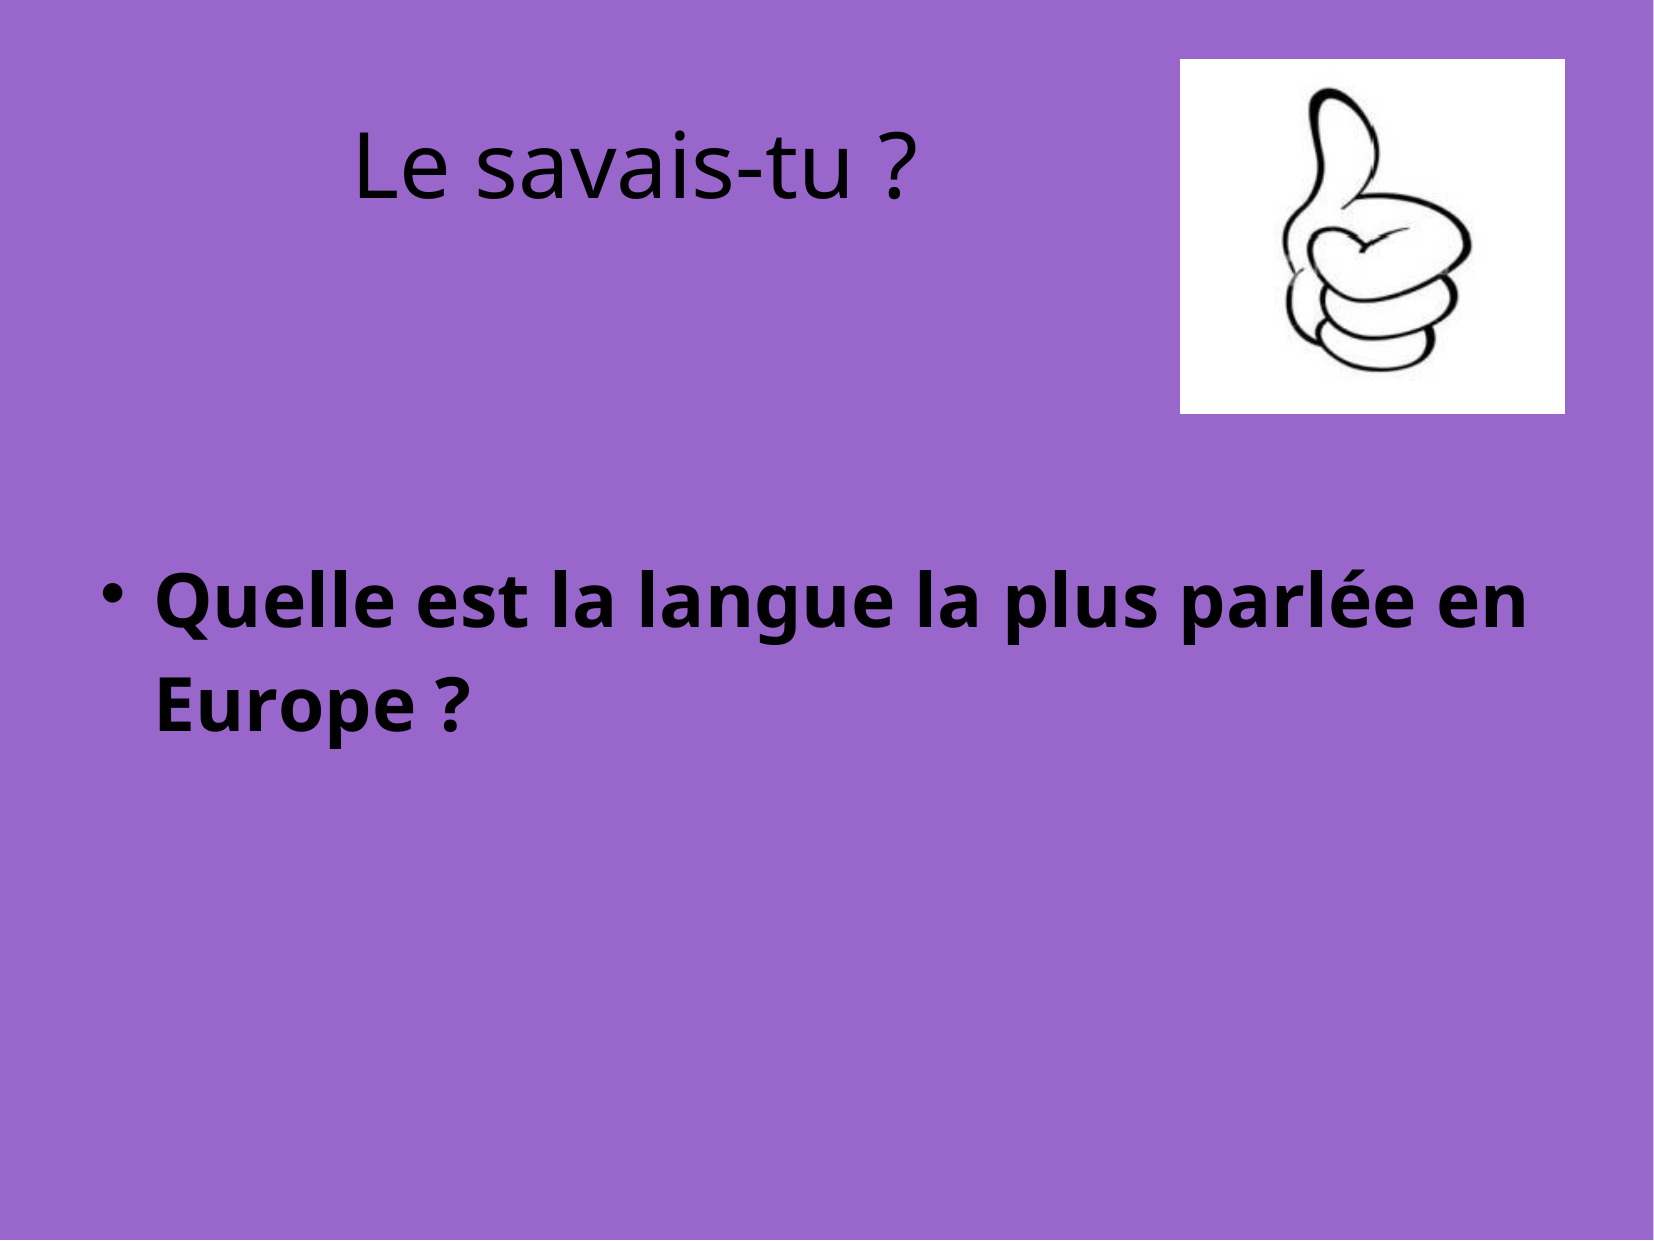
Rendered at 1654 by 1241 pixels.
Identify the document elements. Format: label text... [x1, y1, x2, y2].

title Le savais-tu ? [82, 49, 1571, 257]
list Quelle est la langue la plus parlée en Europe ? [82, 290, 1571, 1109]
picture [1180, 59, 1565, 414]
